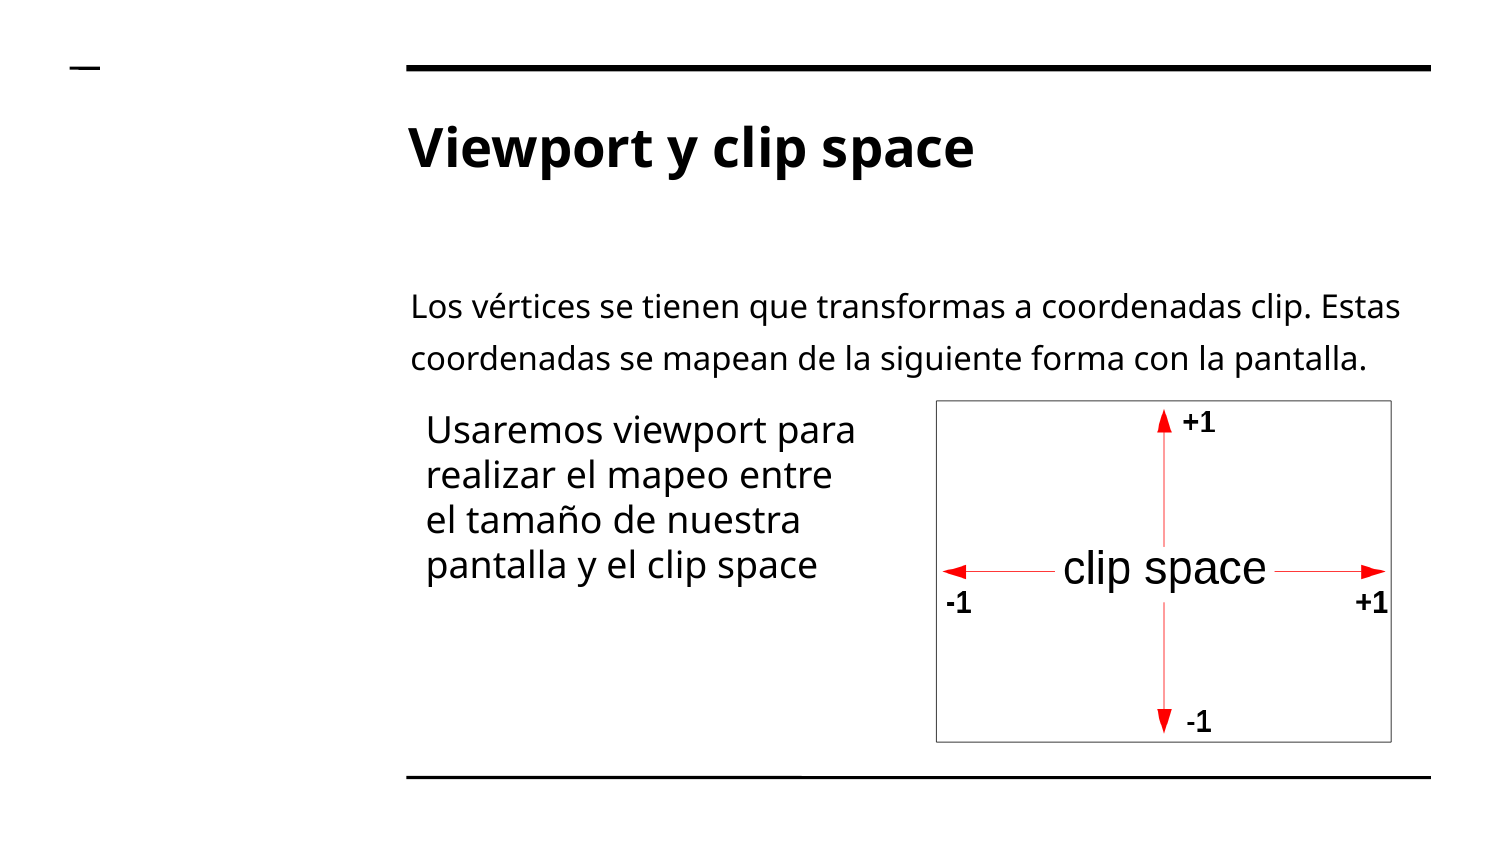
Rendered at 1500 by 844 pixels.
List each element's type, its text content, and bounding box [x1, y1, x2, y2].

title Viewport y clip space [393, 94, 1431, 199]
picture [902, 384, 1431, 755]
list Los vértices se tienen que transformas a coordenadas clip. Estas coordenadas se mapean de la siguiente forma con la pantalla. [395, 261, 1433, 441]
text_box Usaremos viewport para realizar el mapeo entre el tamaño de nuestra pantalla y el clip space [410, 390, 885, 711]
